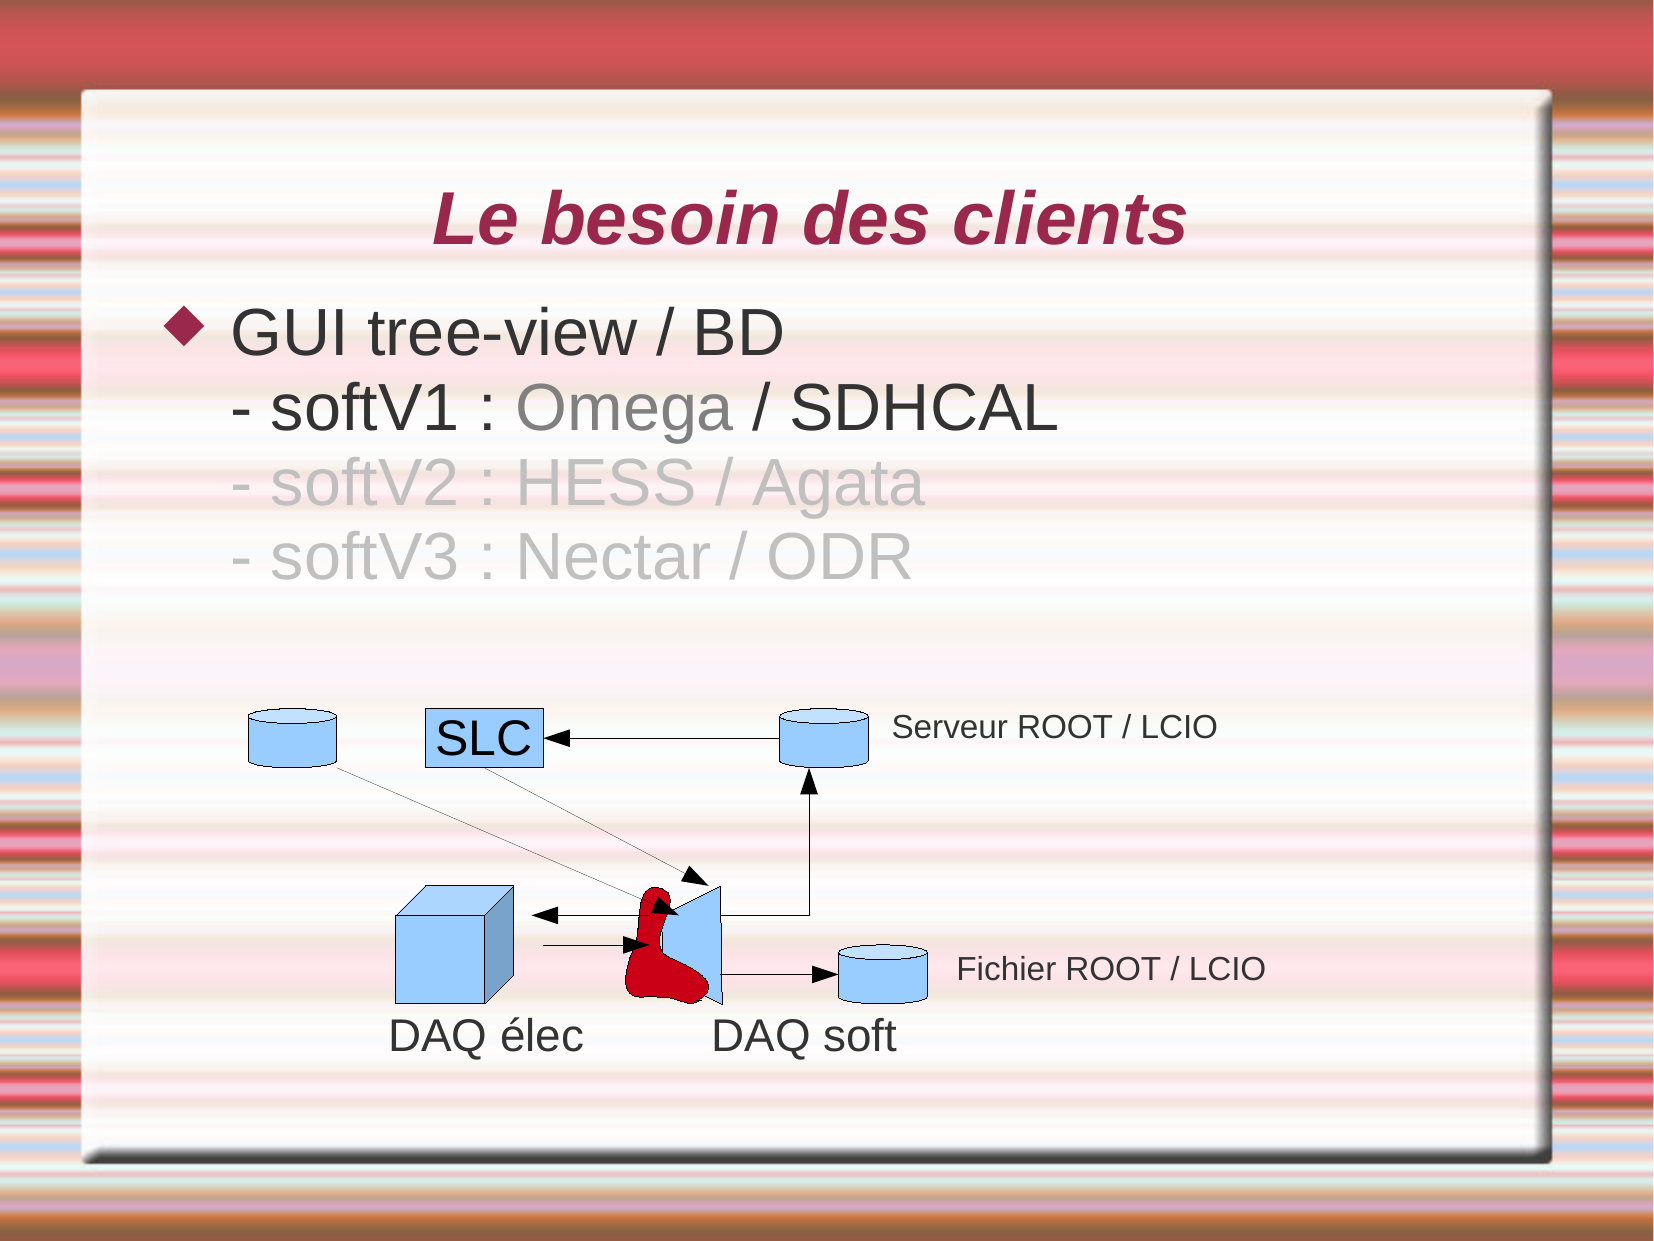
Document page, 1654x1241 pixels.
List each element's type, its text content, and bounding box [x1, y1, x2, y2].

text_box [779, 717, 809, 768]
text_box [642, 887, 671, 906]
list [177, 1033, 998, 1123]
picture [0, 0, 1654, 1241]
list Serveur ROOT / LCIO Fichier ROOT / LCIO [809, 708, 1371, 1034]
text_box [395, 885, 514, 1004]
text_box SLC [425, 708, 544, 768]
list GUI tree-view / BD - softV1 : Omega / SDHCAL - softV2 : HESS / Agata - softV3 : Nectar / ODR [147, 295, 1529, 670]
text_box [248, 718, 337, 768]
list DAQ élec DAQ soft [242, 1009, 1247, 1069]
title Le besoin des clients [88, 114, 1534, 322]
text_box [625, 886, 723, 1005]
